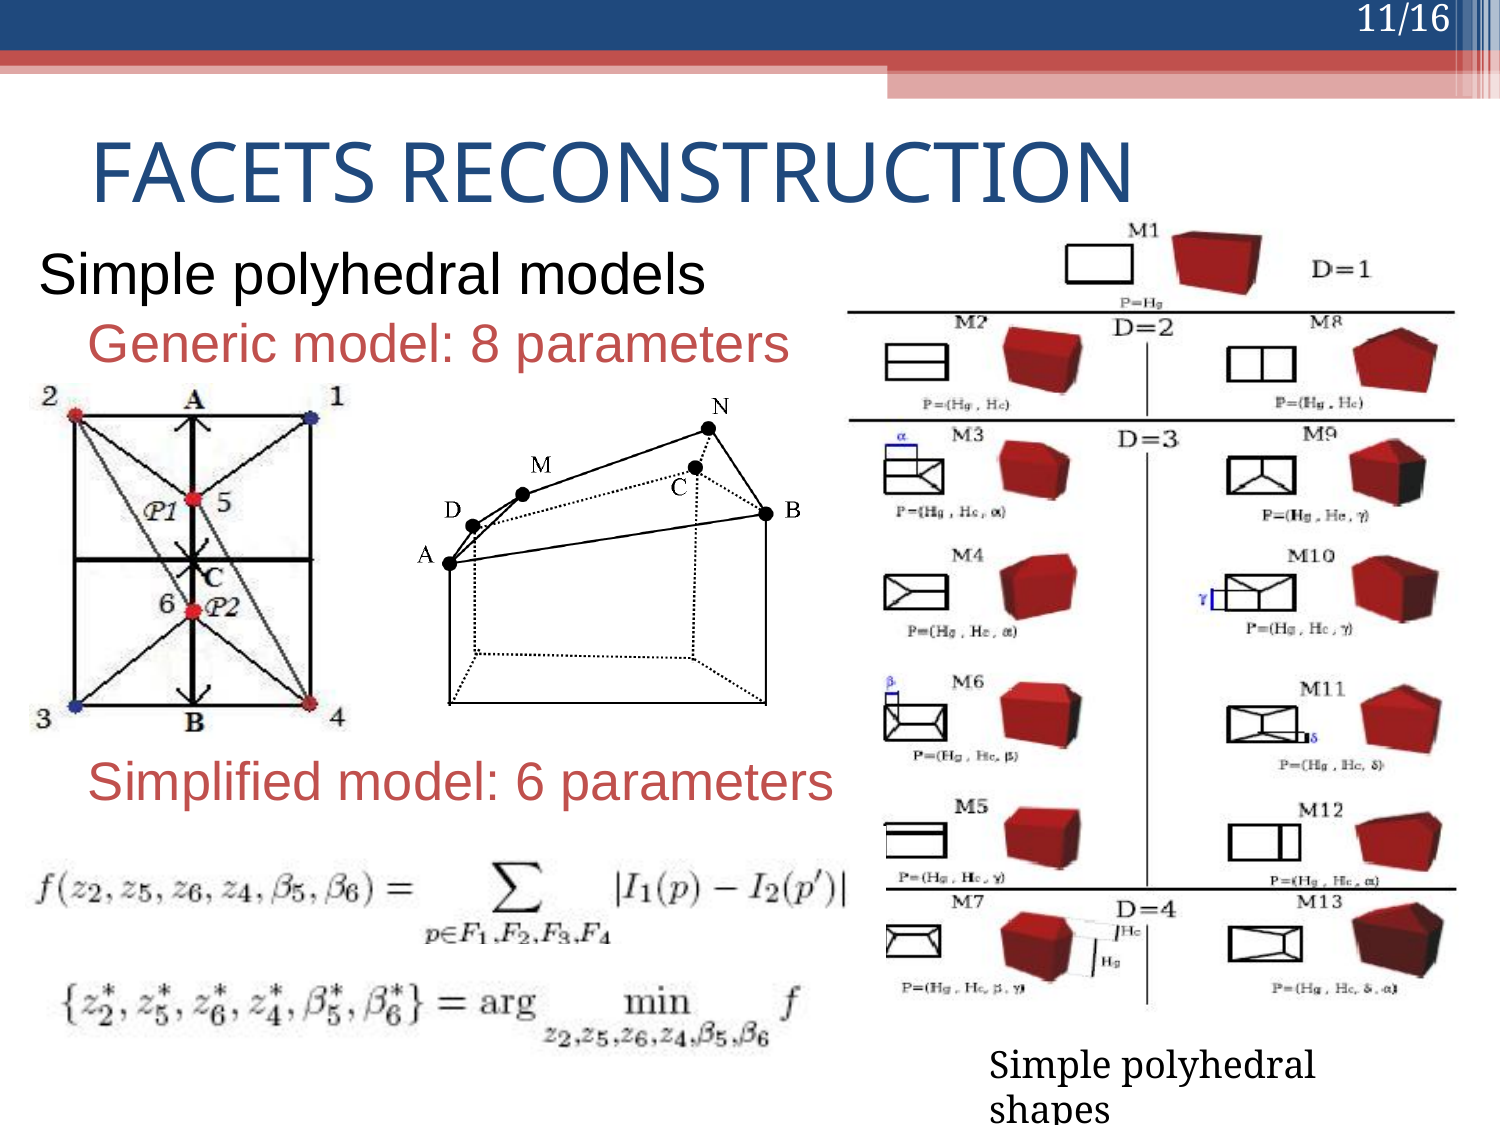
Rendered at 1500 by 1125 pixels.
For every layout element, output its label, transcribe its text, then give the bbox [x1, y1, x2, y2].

text_box <numéro>/16 [1269, 0, 1466, 53]
list Simple polyhedral models Generic model: 8 parameters Simplified model: 6 parameters Parameterization : [5, 234, 1356, 1125]
picture [29, 383, 355, 739]
picture [413, 383, 827, 709]
picture [29, 944, 850, 1064]
picture [1356, 206, 1477, 1018]
text_box Simple polyhedral shapes [974, 1033, 1447, 1094]
title FACETS RECONSTRUCTION [75, 105, 1426, 235]
